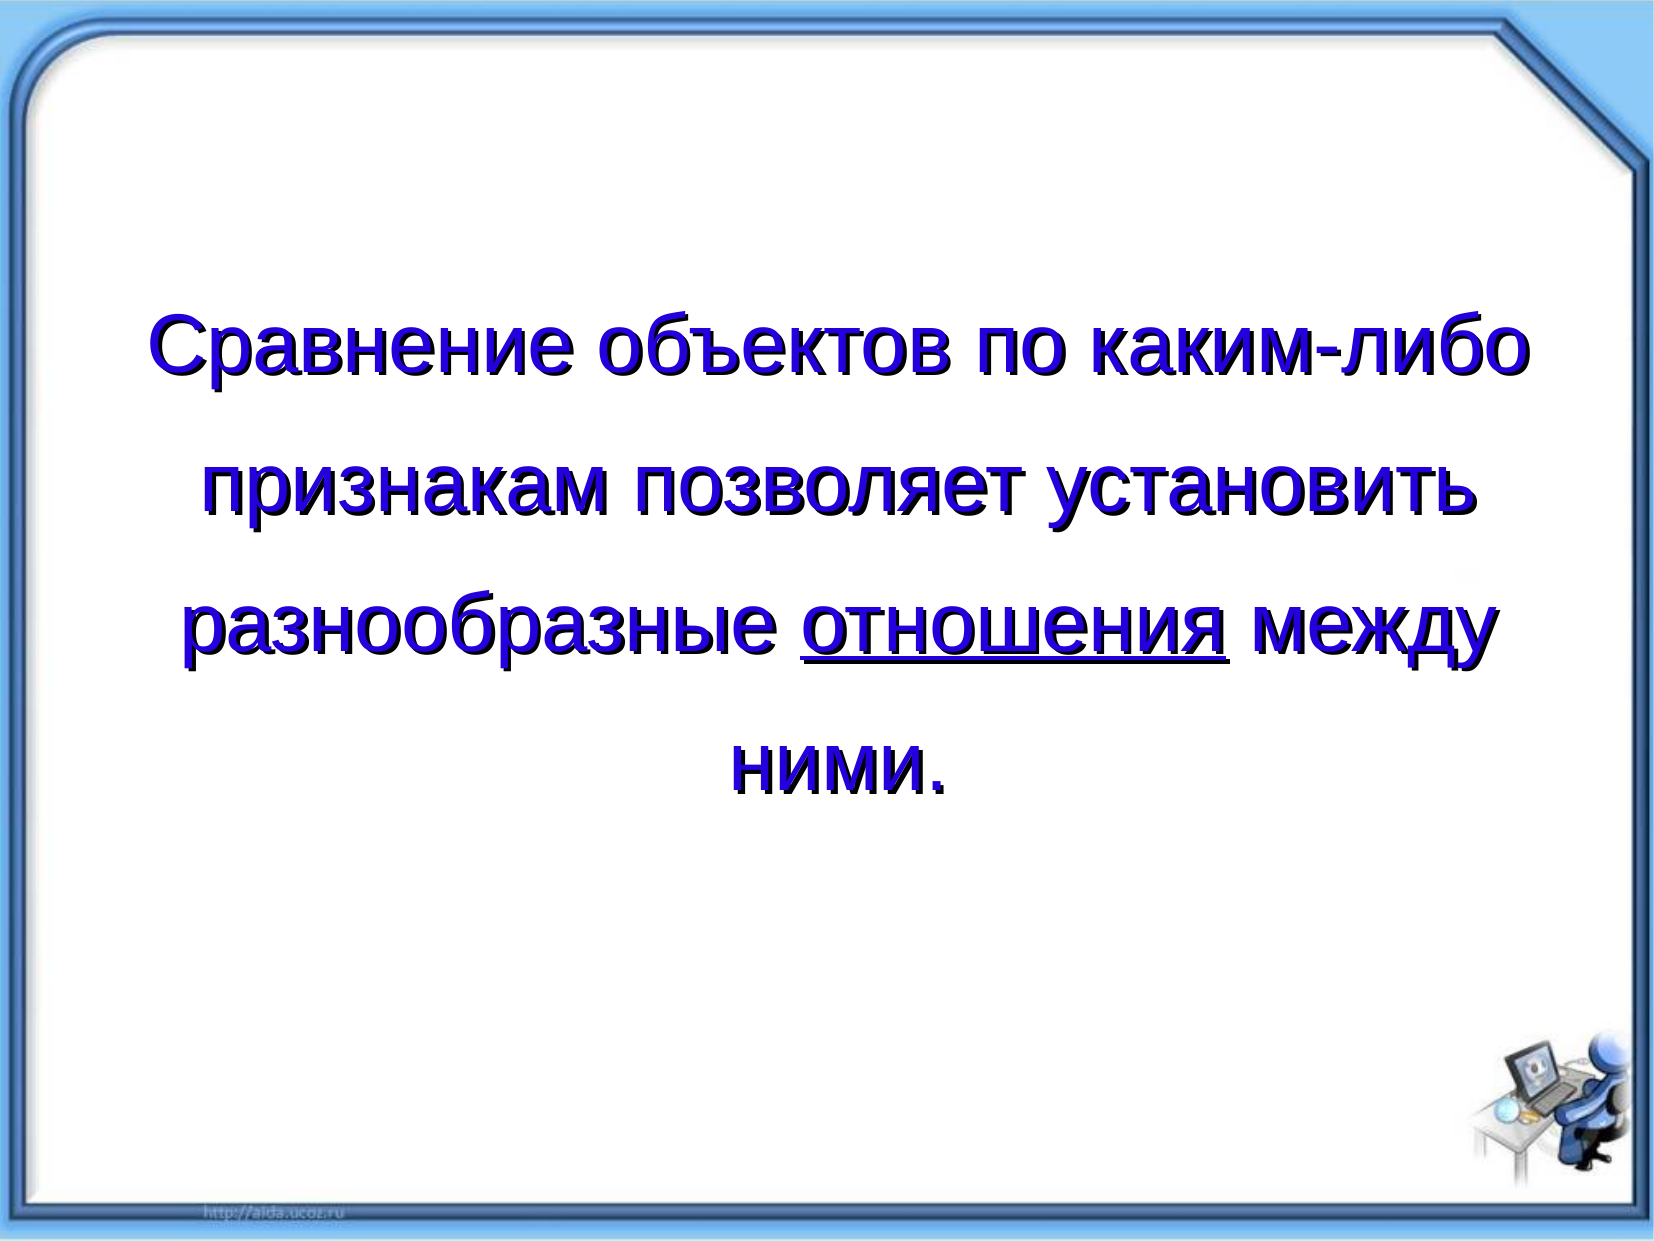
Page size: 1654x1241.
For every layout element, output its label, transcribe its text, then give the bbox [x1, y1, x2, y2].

picture [0, 0, 1654, 1241]
subtitle Сравнение объектов по каким-либо признакам позволяет установить разнообразные отношения между ними. [82, 49, 1595, 1010]
